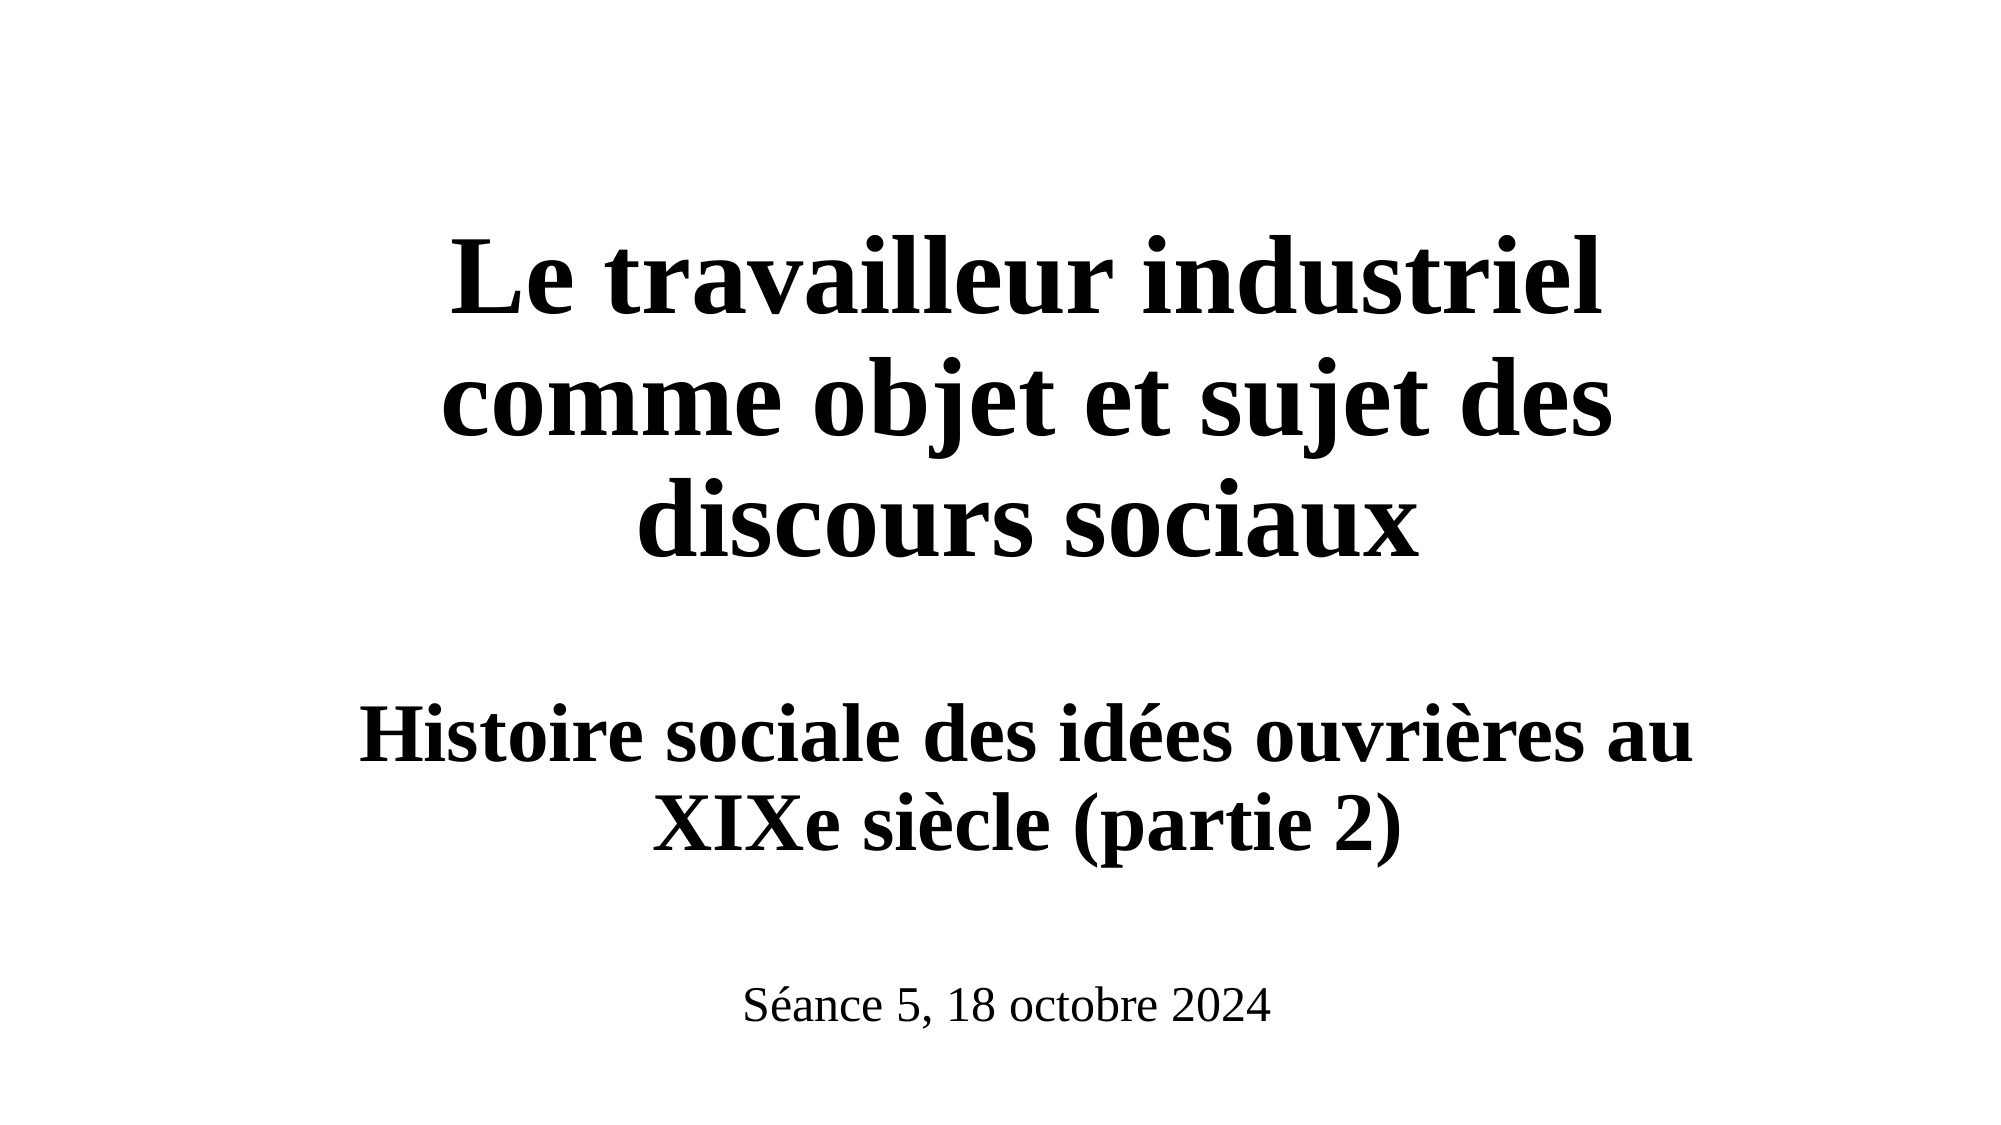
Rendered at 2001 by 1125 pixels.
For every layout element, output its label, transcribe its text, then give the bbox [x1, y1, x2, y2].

title Le travailleur industriel comme objet et sujet des discours sociaux Histoire sociale des idées ouvrières au XIXe siècle (partie 2) [310, 136, 1747, 877]
subtitle Séance 5, 18 octobre 2024 [488, 970, 1539, 1060]
